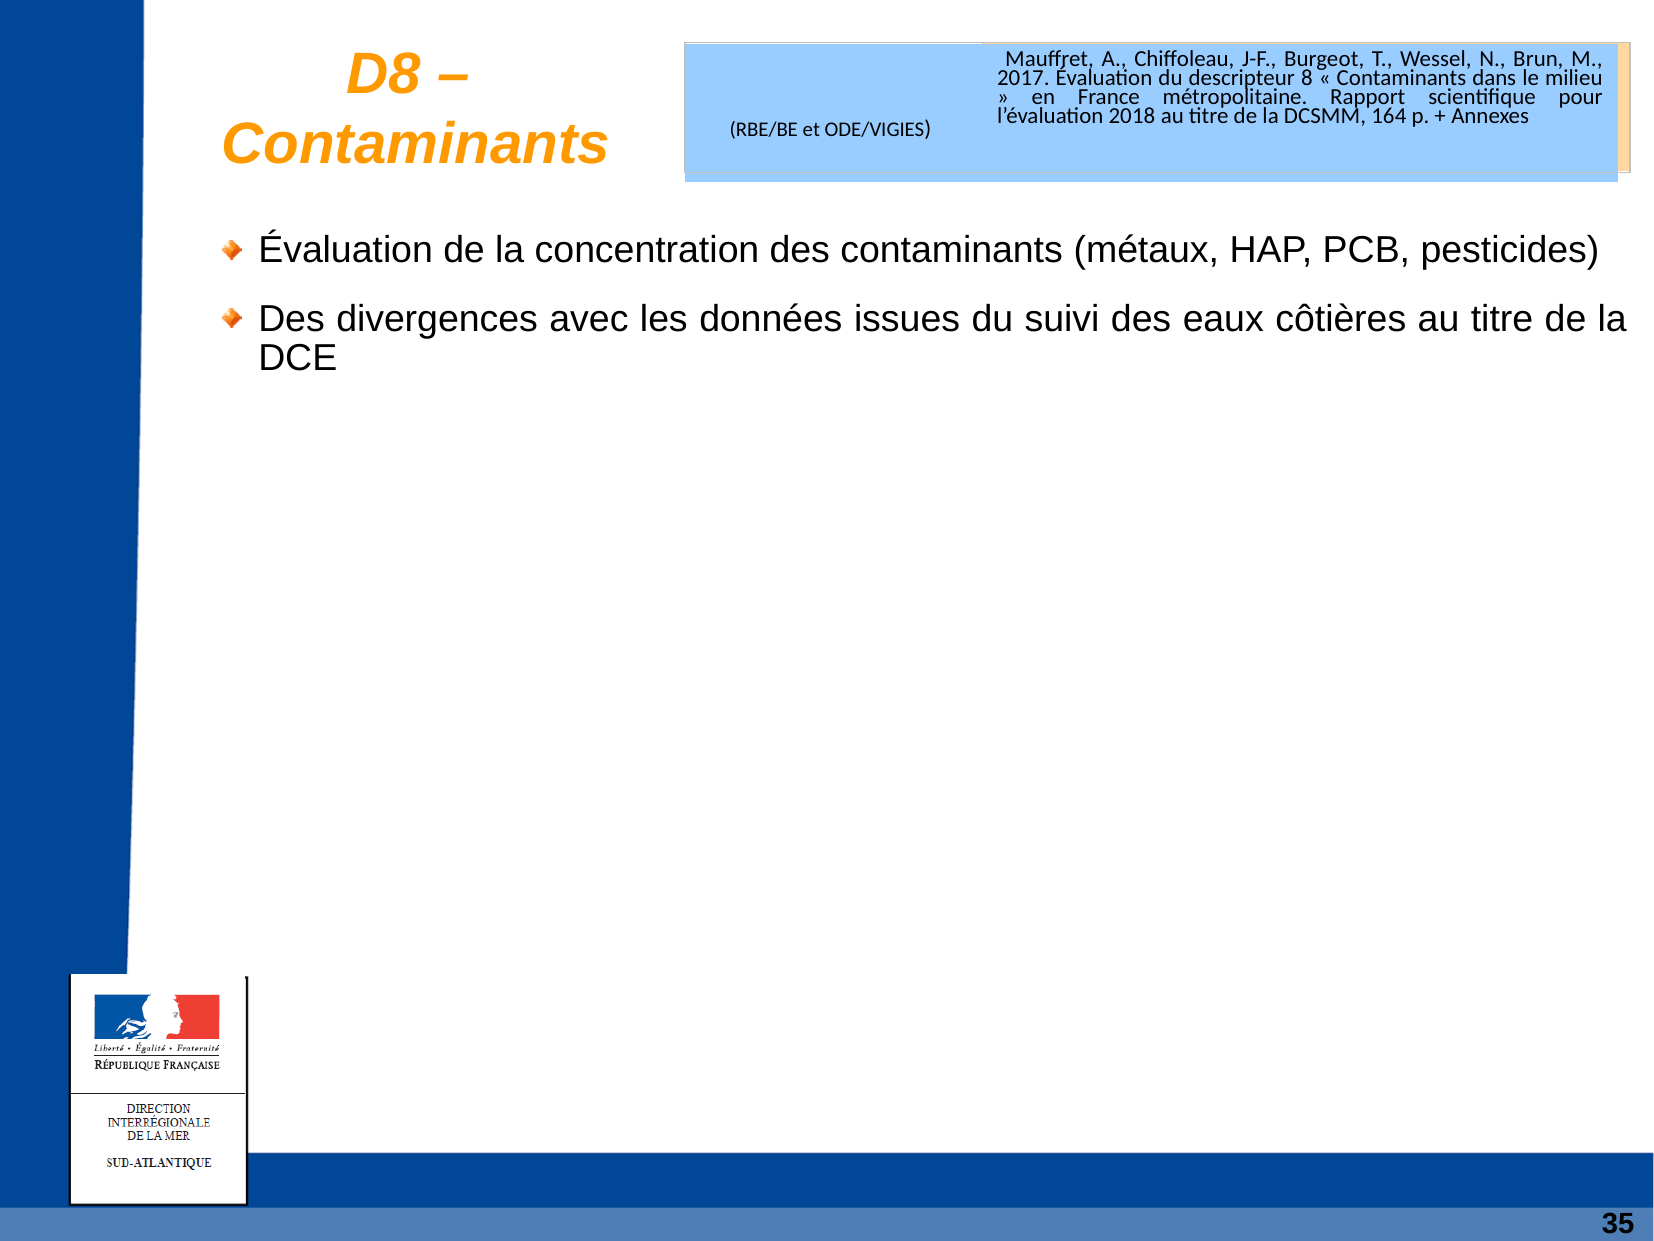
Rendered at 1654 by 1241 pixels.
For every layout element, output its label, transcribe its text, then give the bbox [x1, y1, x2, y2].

text_box [979, 43, 1629, 172]
table_header Mauffret, A., Chiffoleau, J-F., Burgeot, T., Wessel, N., Brun, M., 2017. Évaluation du descripteur 8 « Contaminants dans le milieu » en France métropolitaine. Rapport scientifique pour l’évaluation 2018 au titre de la DCSMM, 164 p. + Annexes [982, 173, 1618, 182]
table_header (RBE/BE et ODE/VIGIES) [685, 173, 982, 182]
table_header Mauffret, A., Chiffoleau, J-F., Burgeot, T., Wessel, N., Brun, M., 2017. Évaluation du descripteur 8 « Contaminants dans le milieu » en France métropolitaine. Rapport scientifique pour l’évaluation 2018 au titre de la DCSMM, 164 p. + Annexes [982, 44, 1618, 172]
text_box Évaluation de la concentration des contaminants (métaux, HAP, PCB, pesticides) Des divergences avec les données issues du suivi des eaux côtières au titre de la DCE [208, 224, 1642, 1063]
table_header (RBE/BE et ODE/VIGIES) [686, 44, 982, 172]
picture [0, 0, 1654, 1241]
text_box D8 – Contaminants [207, 0, 626, 184]
